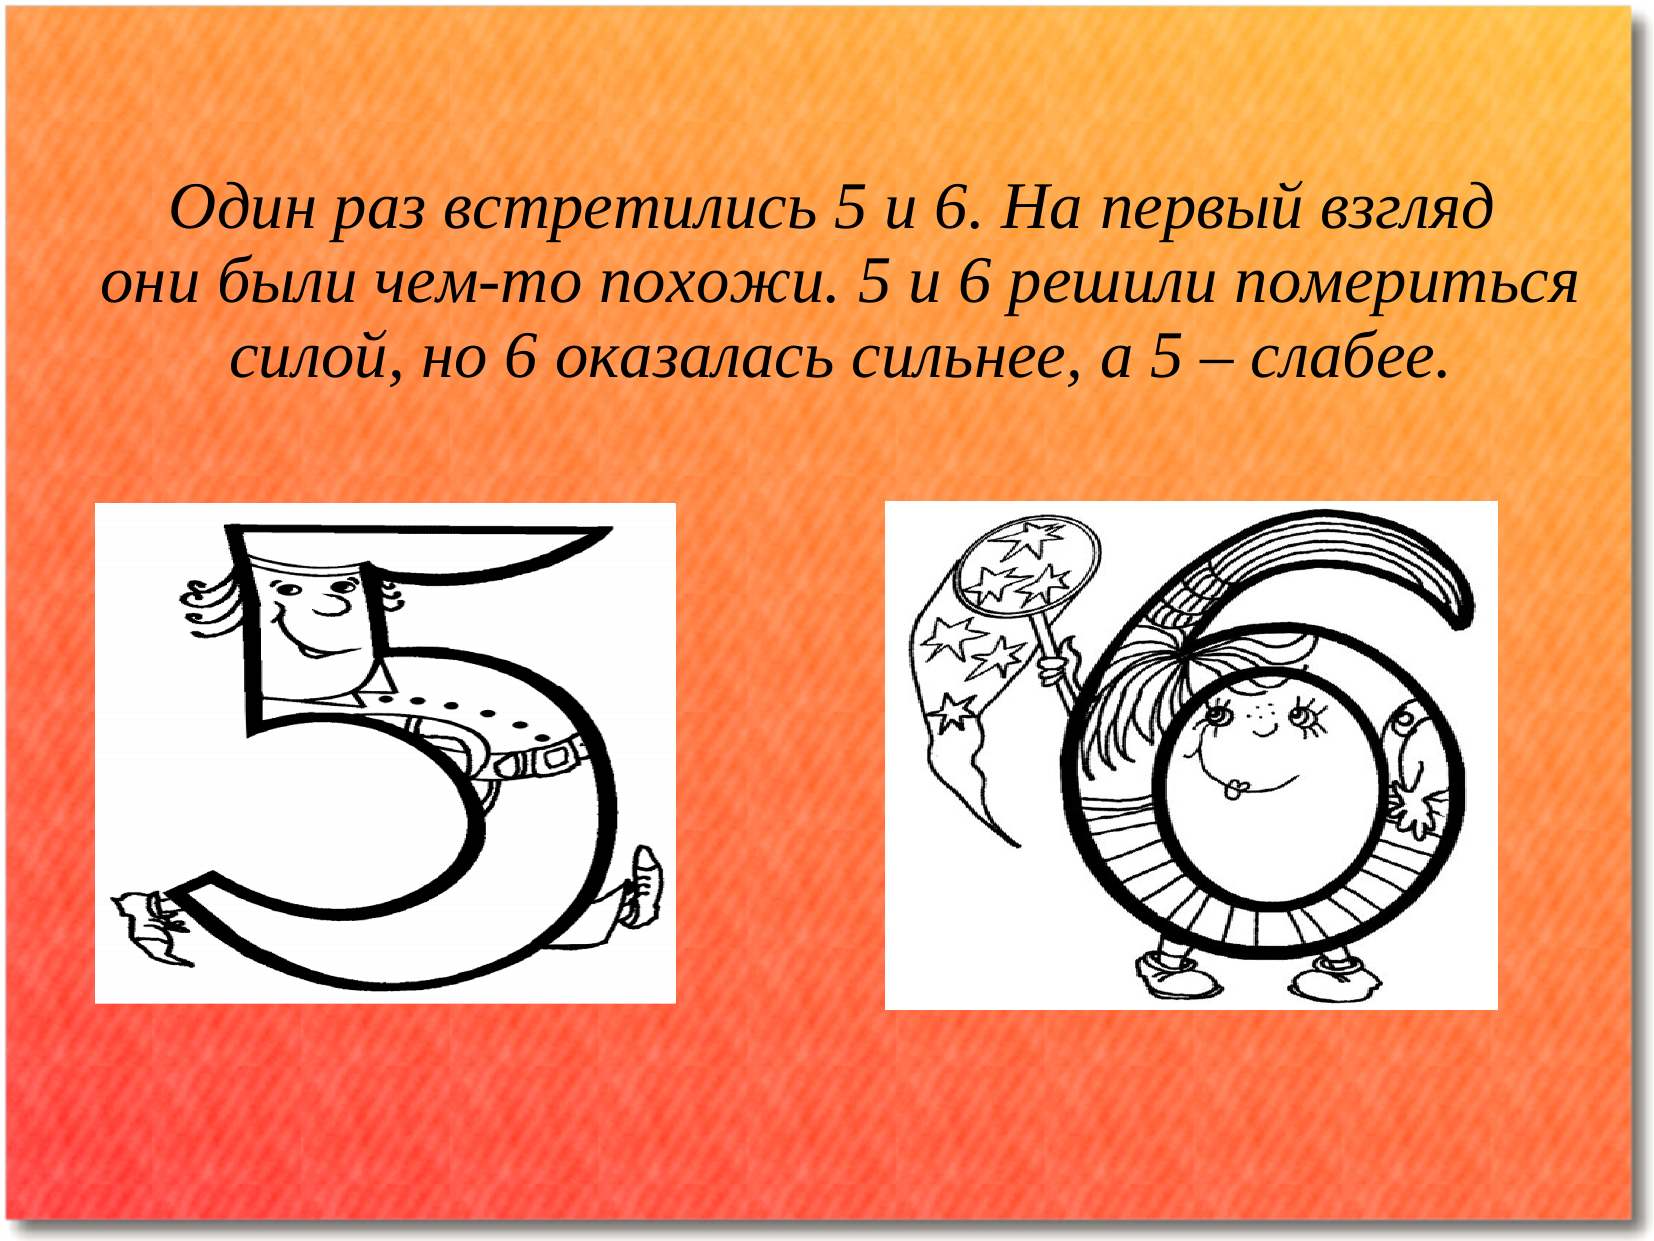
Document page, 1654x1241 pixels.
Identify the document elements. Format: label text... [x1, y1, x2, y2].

subtitle Один раз встретились 5 и 6. На первый взгляд они были чем-то похожи. 5 и 6 решили помериться силой, но 6 оказалась сильнее, а 5 – слабее. [88, 29, 1595, 532]
picture [0, 0, 1654, 1241]
